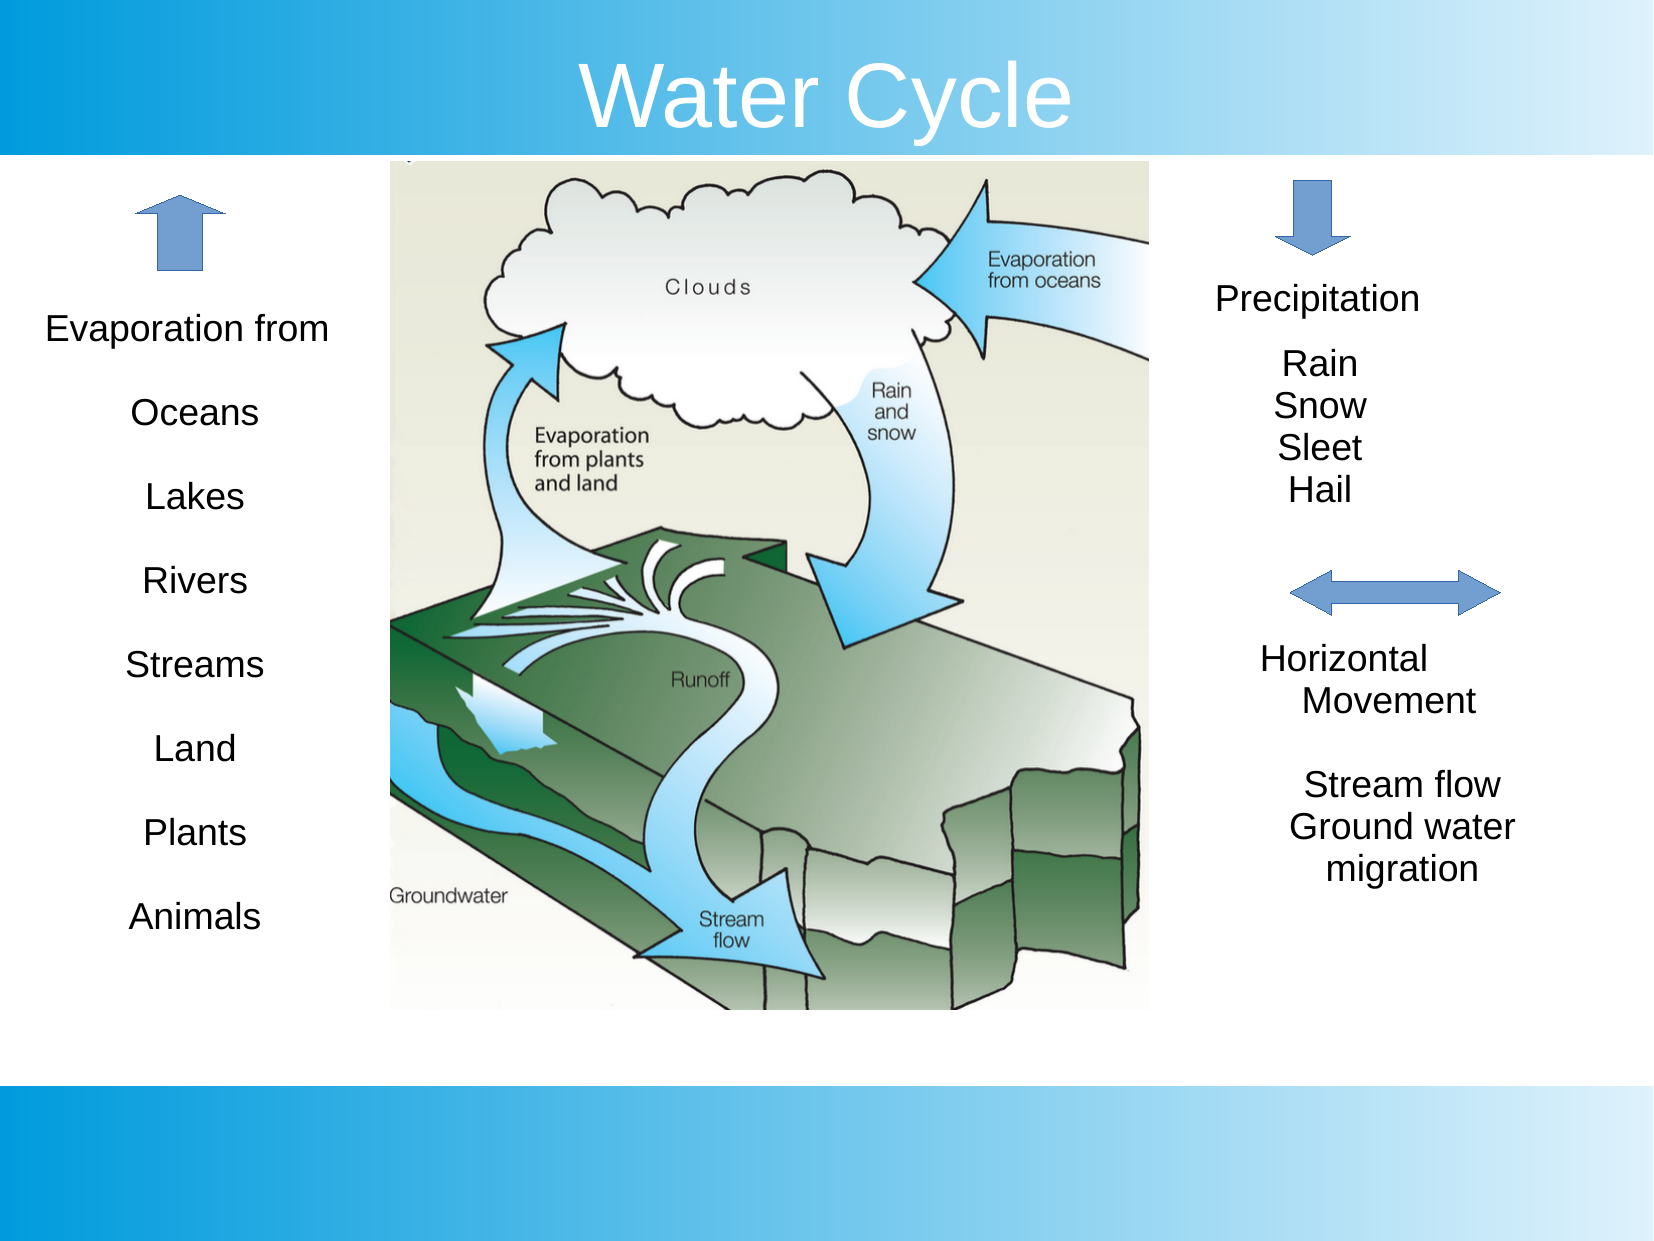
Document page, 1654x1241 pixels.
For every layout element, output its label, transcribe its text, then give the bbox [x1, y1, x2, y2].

text_box [135, 195, 226, 271]
title Water Cycle [82, 43, 1571, 149]
text_box [1290, 570, 1501, 616]
text_box Horizontal Movement Stream flow Ground water migration [1245, 630, 1561, 897]
text_box [1275, 180, 1351, 256]
text_box Evaporation from Oceans Lakes Rivers Streams Land Plants Animals [30, 300, 361, 945]
text_box Precipitation Rain Snow Sleet Hail [1200, 270, 1441, 519]
picture [390, 161, 1149, 1010]
